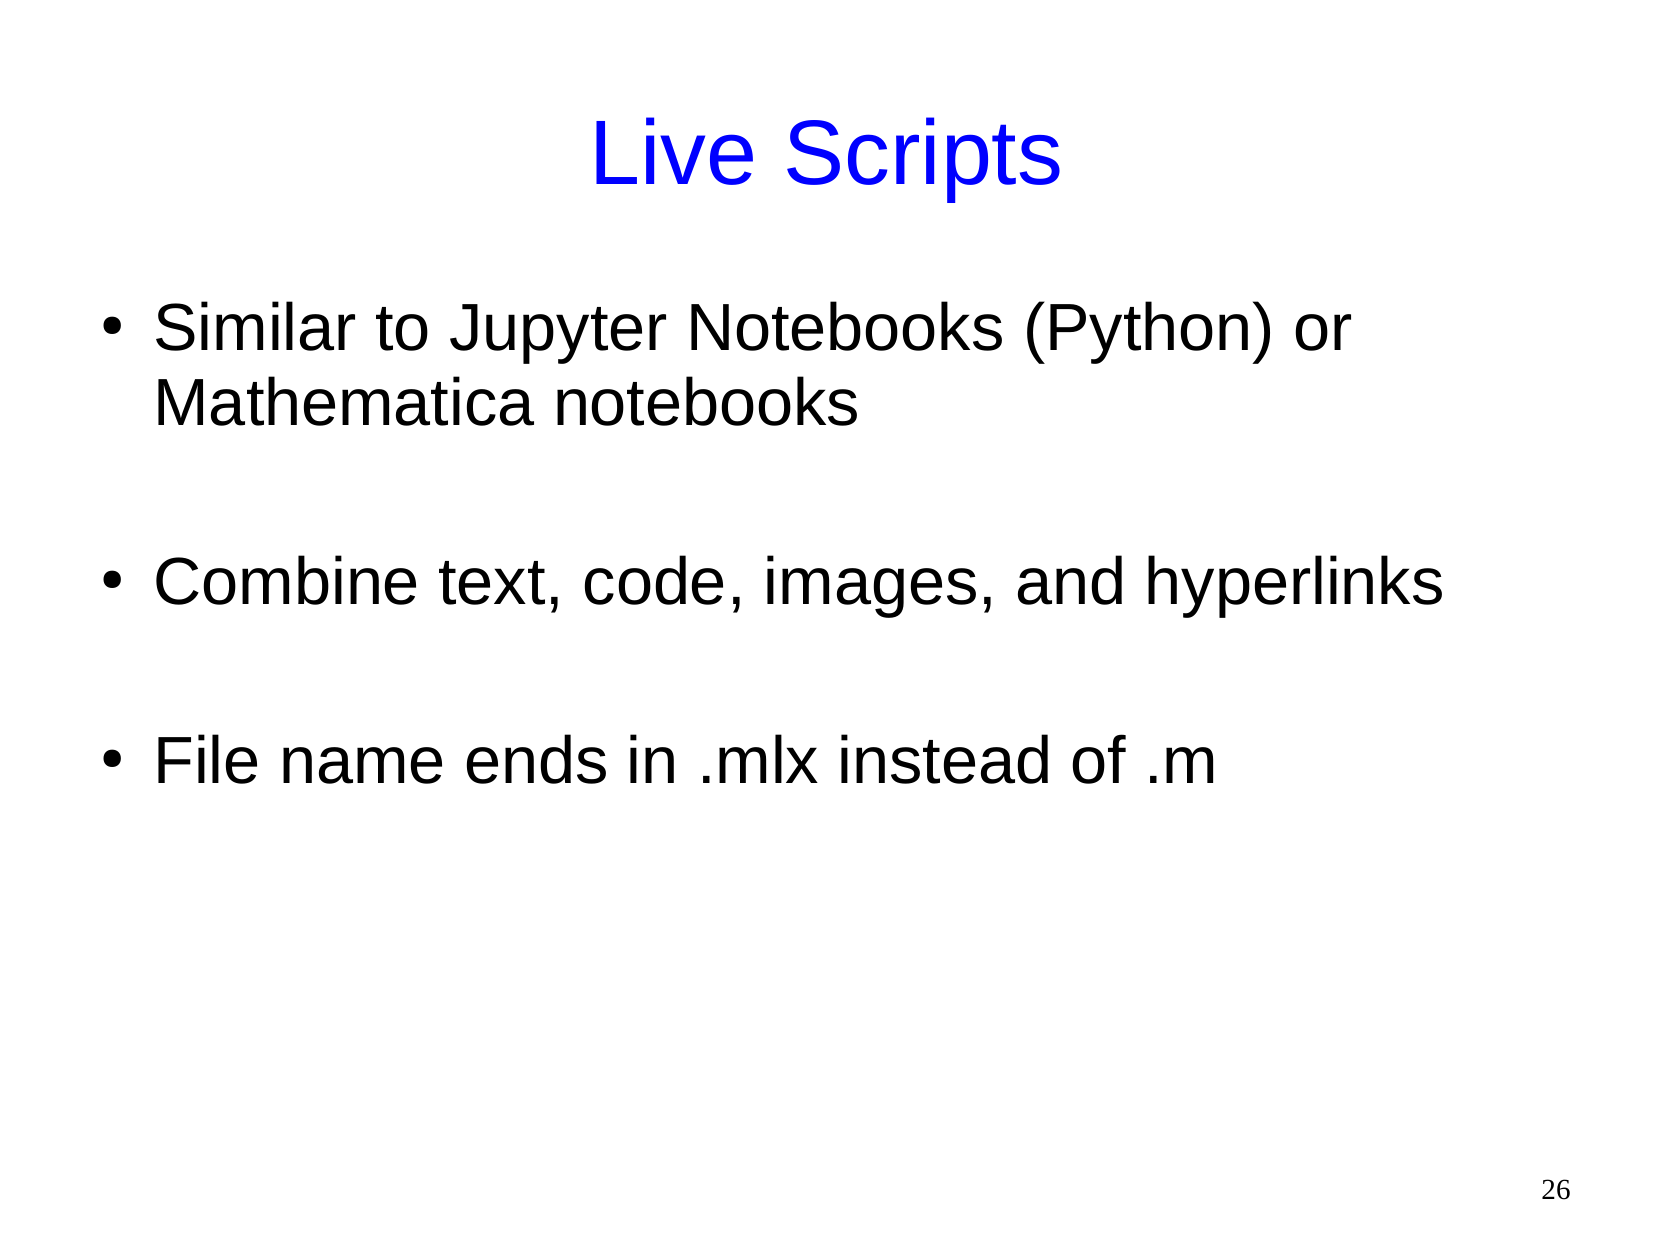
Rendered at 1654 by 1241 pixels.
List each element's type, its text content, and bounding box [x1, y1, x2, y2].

title Live Scripts [82, 49, 1571, 257]
list Similar to Jupyter Notebooks (Python) or Mathematica notebooks Combine text, code, images, and hyperlinks File name ends in .mlx instead of .m [82, 290, 1571, 1010]
